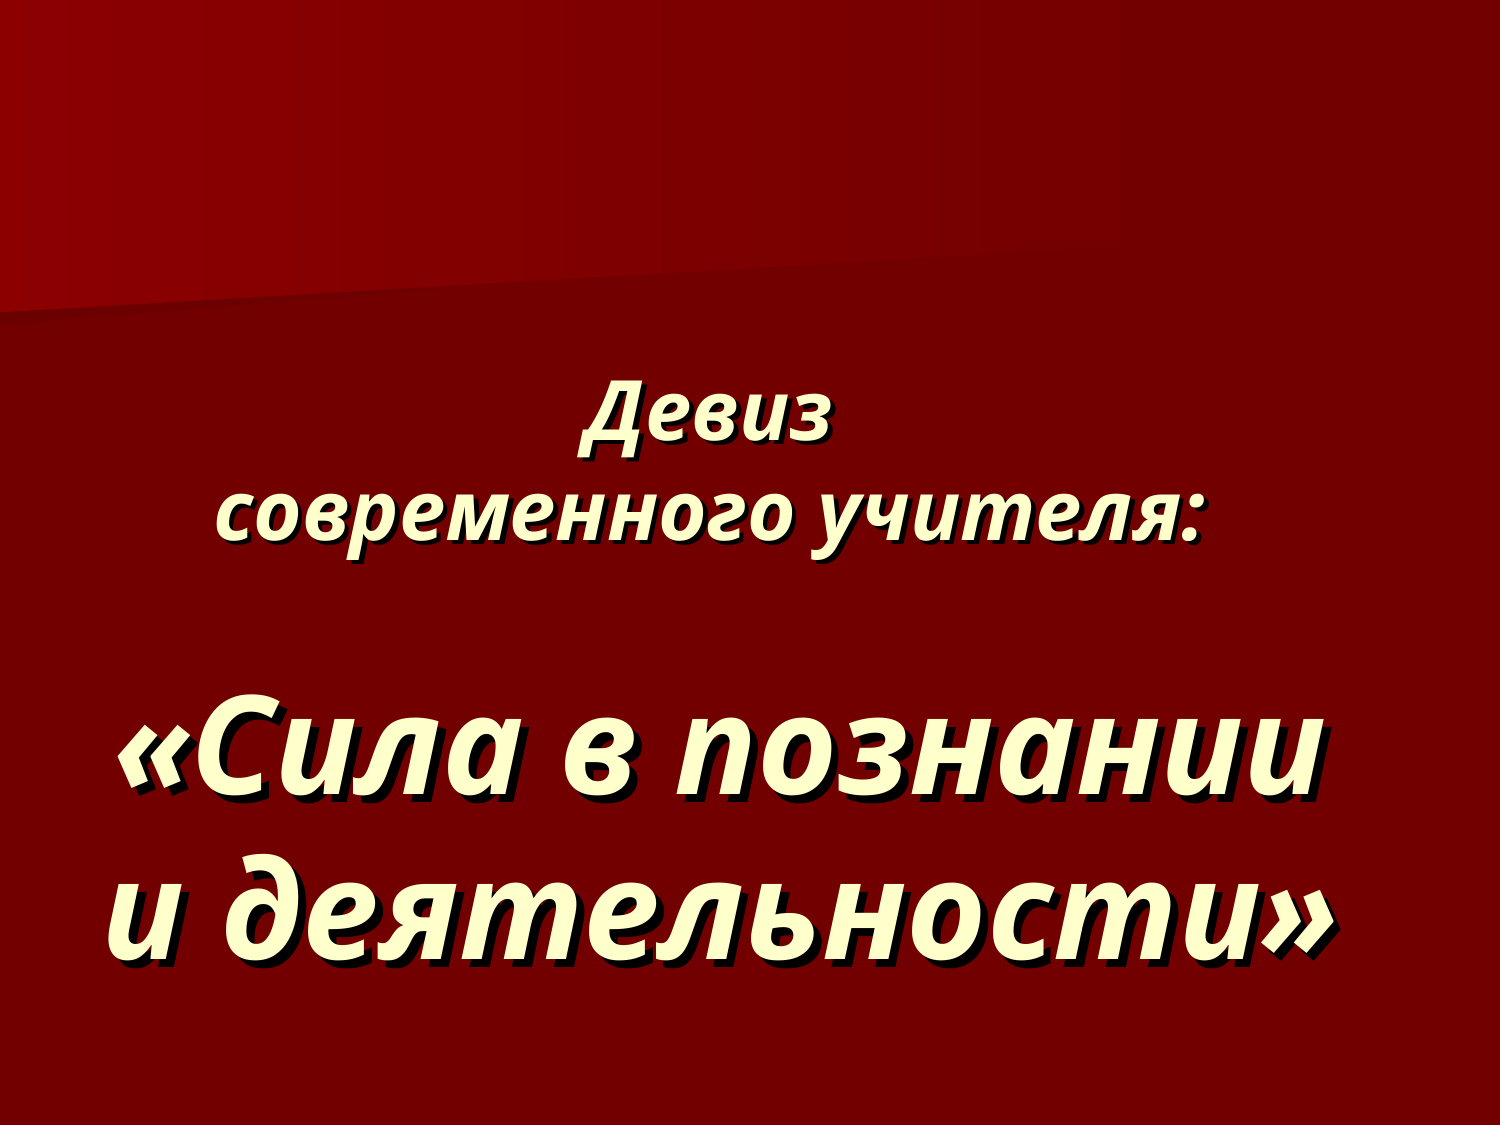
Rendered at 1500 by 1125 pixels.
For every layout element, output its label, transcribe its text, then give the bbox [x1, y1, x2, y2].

title Девиз современного учителя: «Сила в познании и деятельности» [53, 349, 1388, 591]
